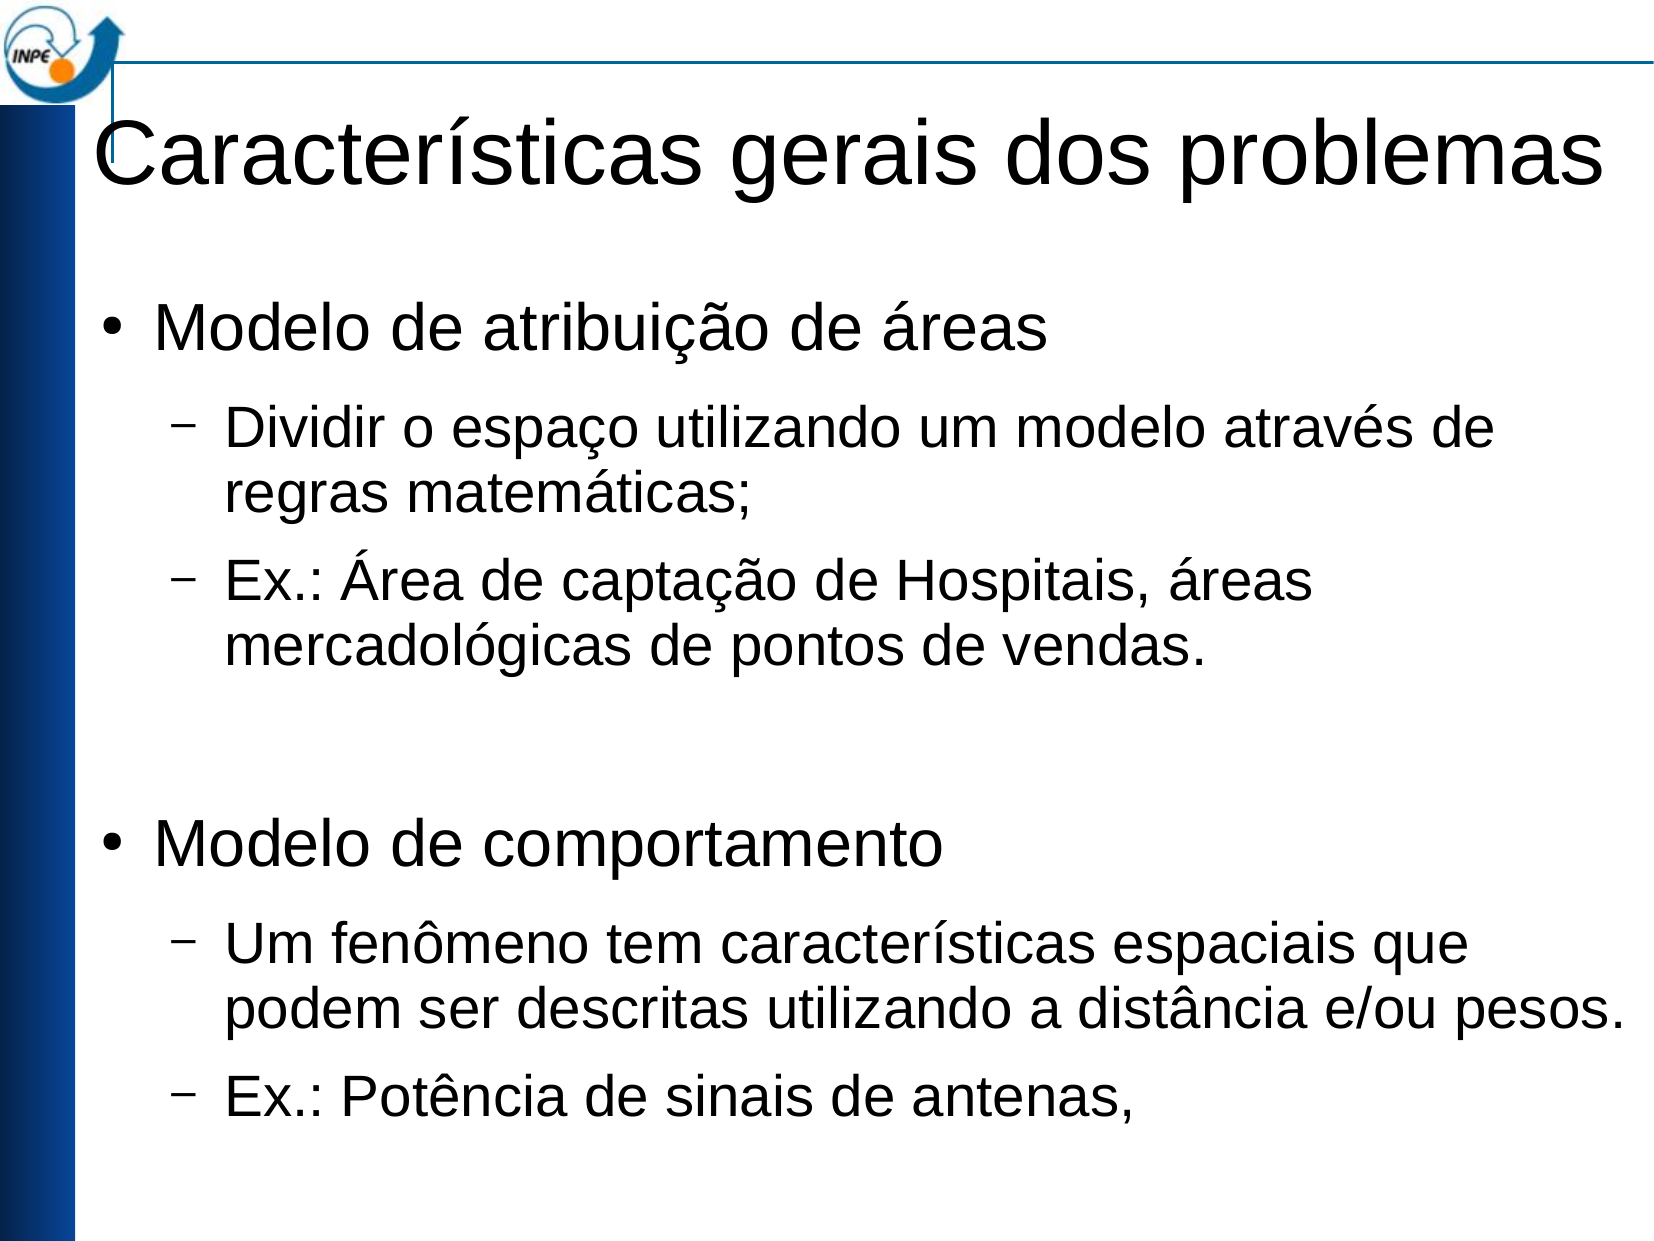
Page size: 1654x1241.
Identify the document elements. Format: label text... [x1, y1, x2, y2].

title Características gerais dos problemas [82, 49, 1619, 257]
picture [0, 0, 126, 105]
list Modelo de atribuição de áreas Dividir o espaço utilizando um modelo através de regras matemáticas; Ex.: Área de captação de Hospitais, áreas mercadológicas de pontos de vendas. Modelo de comportamento Um fenômeno tem características espaciais que podem ser descritas utilizando a distância e/ou pesos. Ex.: Potência de sinais de antenas, [82, 290, 1630, 1158]
